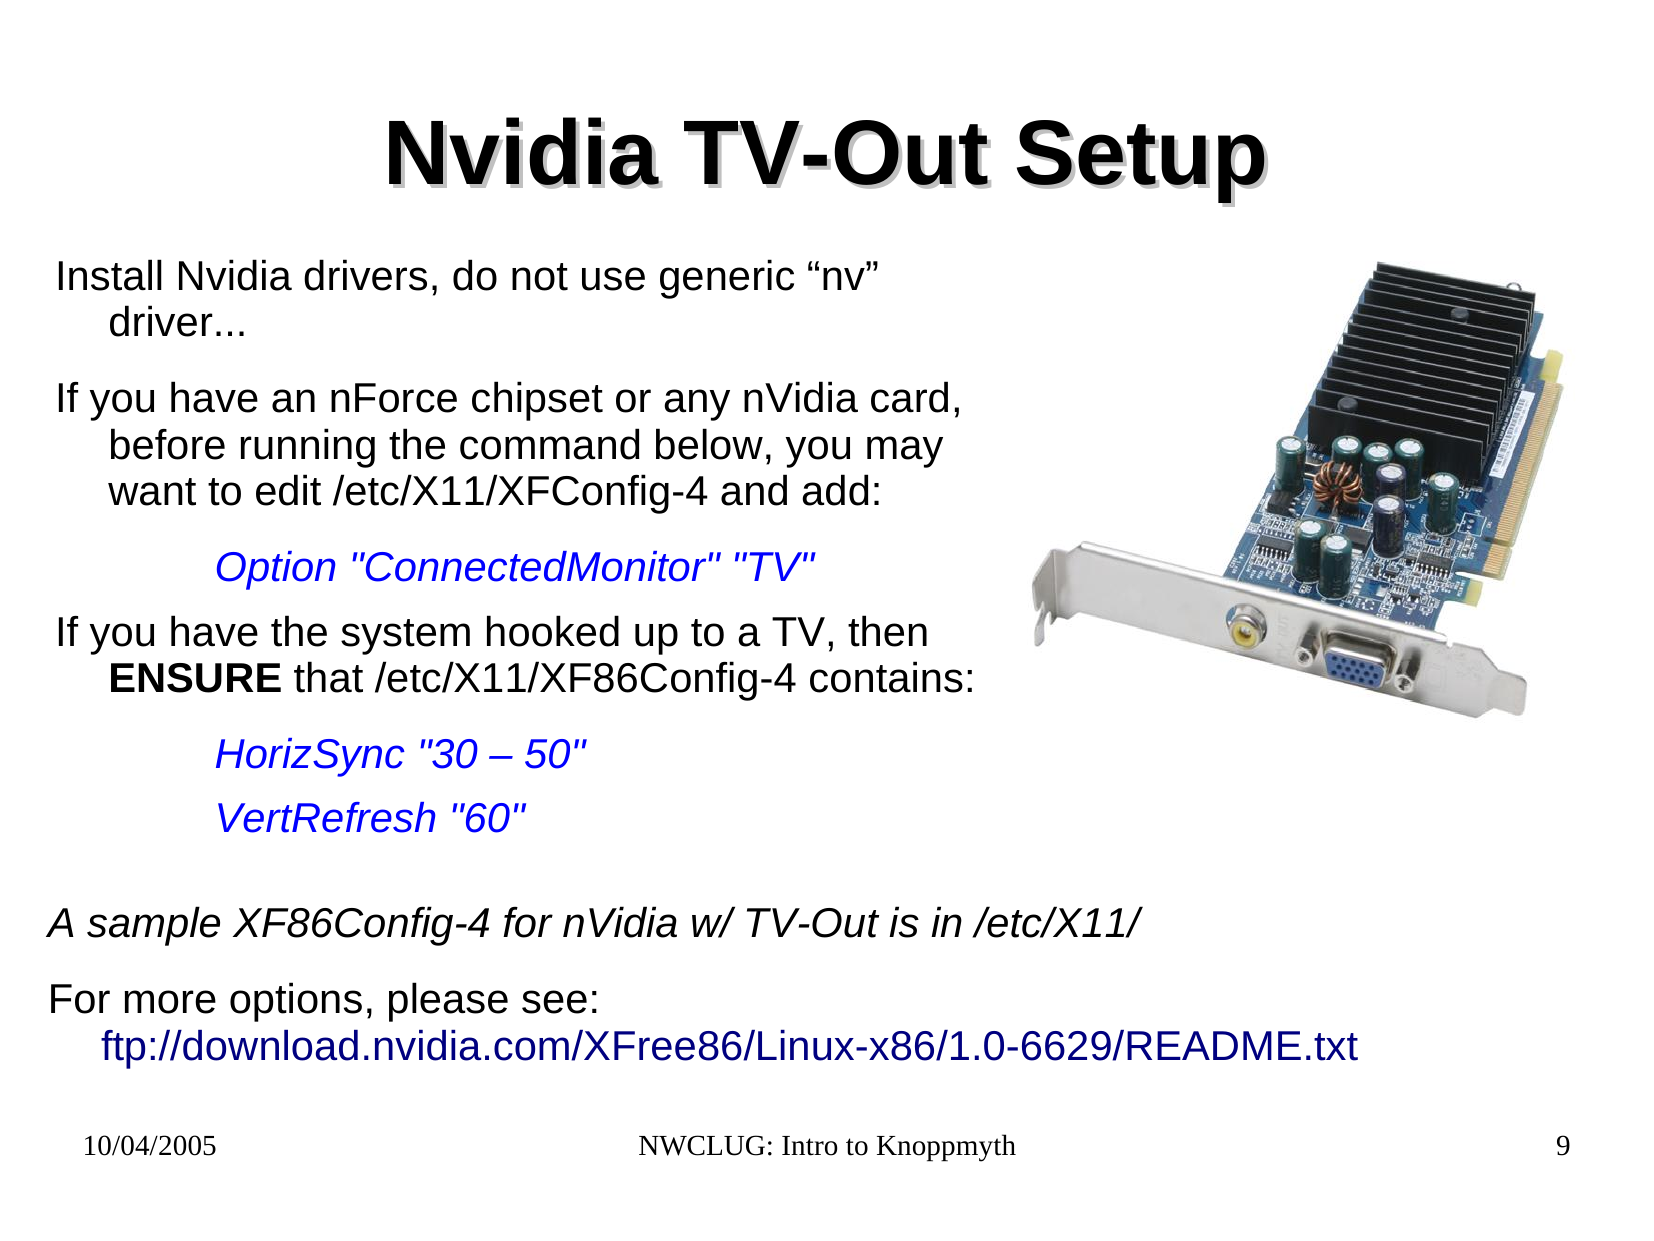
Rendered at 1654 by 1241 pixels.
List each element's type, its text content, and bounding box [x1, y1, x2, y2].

picture [1004, 227, 1605, 751]
text_box A sample XF86Config-4 for nVidia w/ TV-Out is in /etc/X11/ For more options, please see: ftp://download.nvidia.com/XFree86/Linux-x86/1.0-6629/README.txt [30, 900, 1426, 1088]
list Install Nvidia drivers, do not use generic “nv” driver... If you have an nForce chipset or any nVidia card, before running the command below, you may want to edit /etc/X11/XFConfig-4 and add: Option "ConnectedMonitor" "TV" If you have the system hooked up to a TV, then ENSURE that /etc/X11/XF86Config-4 contains: HorizSync "30 – 50" VertRefresh "60" [37, 252, 1005, 900]
title Nvidia TV-Out Setup [82, 49, 1571, 252]
